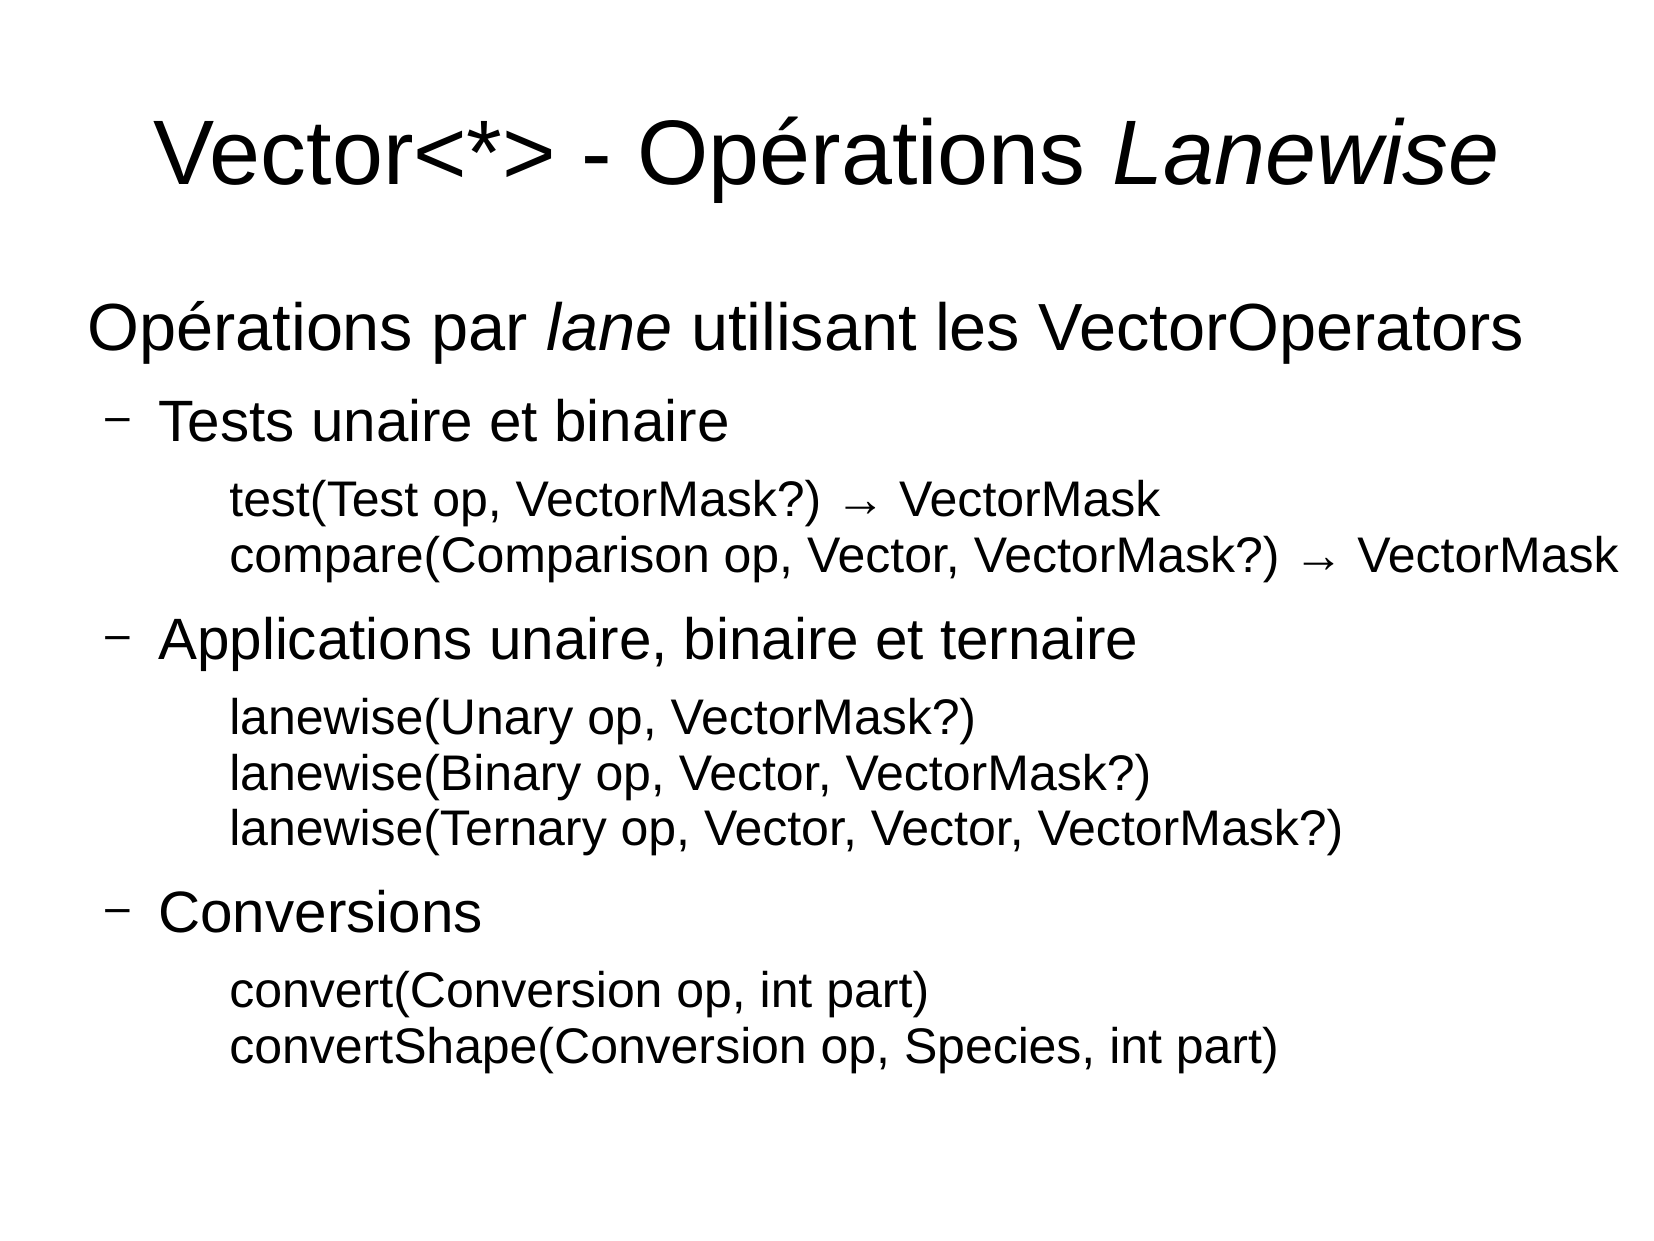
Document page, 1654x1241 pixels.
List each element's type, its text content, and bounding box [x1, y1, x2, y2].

list Opérations par lane utilisant les VectorOperators Tests unaire et binaire test(Test op, VectorMask?) → VectorMask compare(Comparison op, Vector, VectorMask?) → VectorMask Applications unaire, binaire et ternaire lanewise(Unary op, VectorMask?) lanewise(Binary op, Vector, VectorMask?) lanewise(Ternary op, Vector, Vector, VectorMask?) Conversions convert(Conversion op, int part) convertShape(Conversion op, Species, int part) [16, 290, 1637, 1171]
title Vector<*> - Opérations Lanewise [82, 49, 1571, 257]
